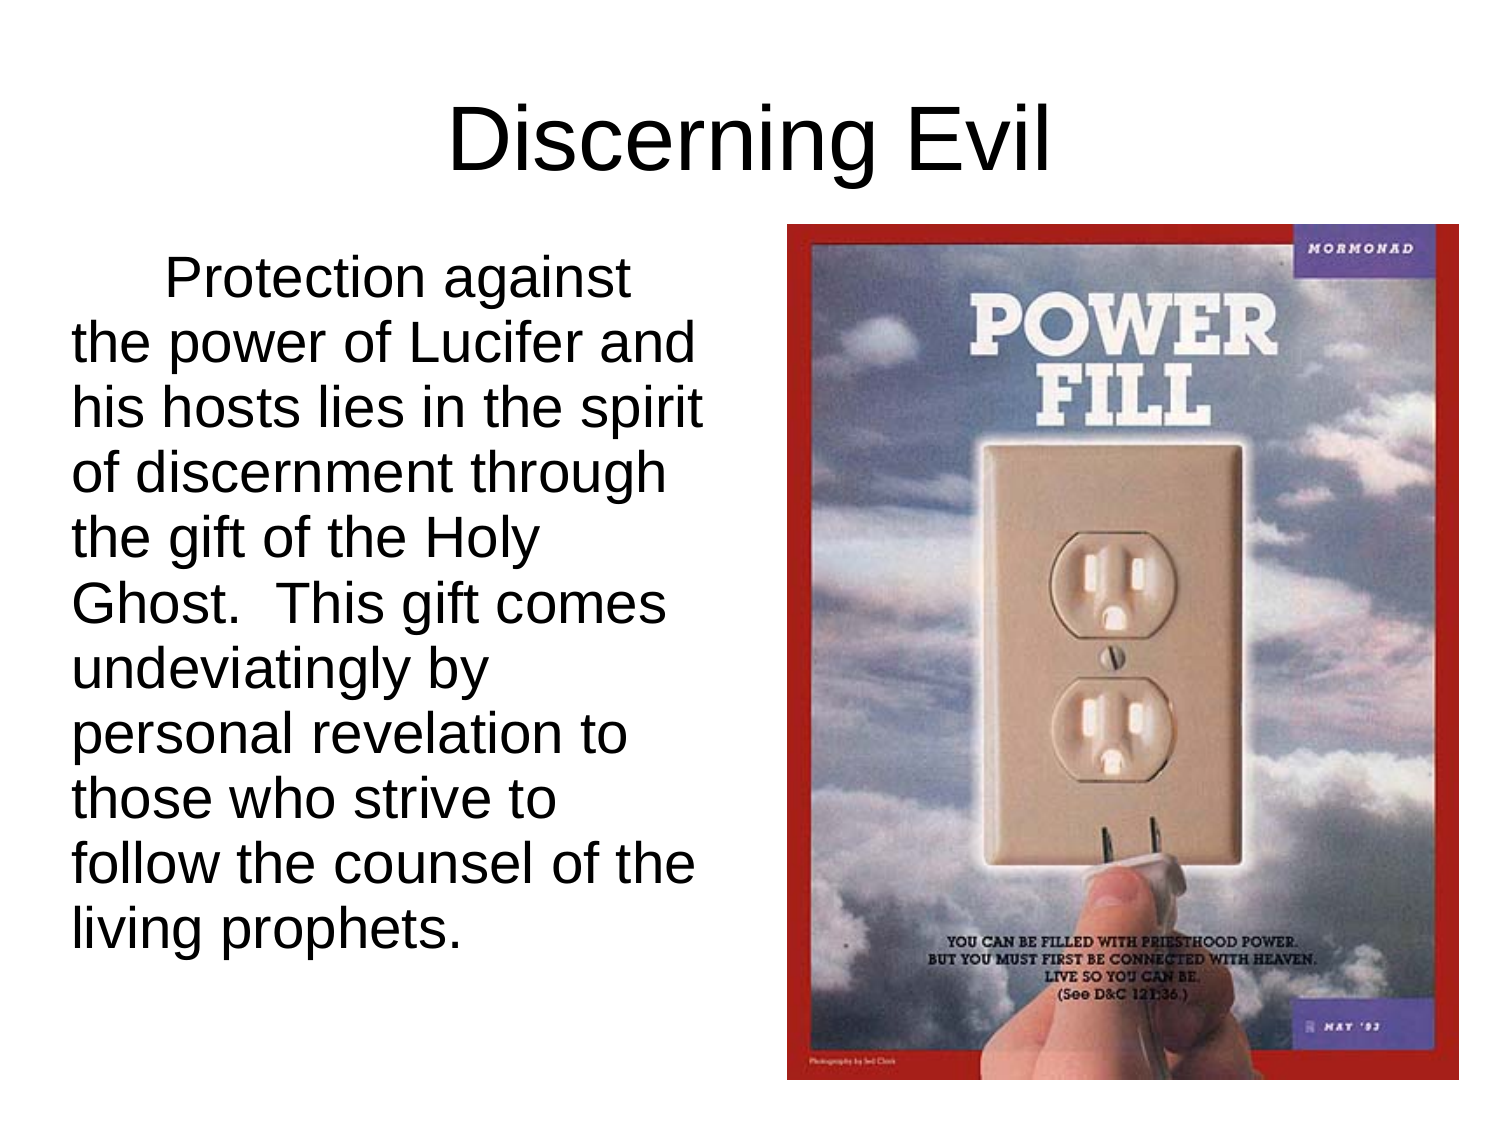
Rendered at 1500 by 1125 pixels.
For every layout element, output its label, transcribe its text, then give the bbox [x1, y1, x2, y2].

list Protection against the power of Lucifer and his hosts lies in the spirit of discernment through the gift of the Holy Ghost. This gift comes undeviatingly by personal revelation to those who strive to follow the counsel of the living prophets. [0, 237, 738, 1038]
picture [787, 224, 1459, 1080]
title Discerning Evil [75, 45, 1426, 233]
